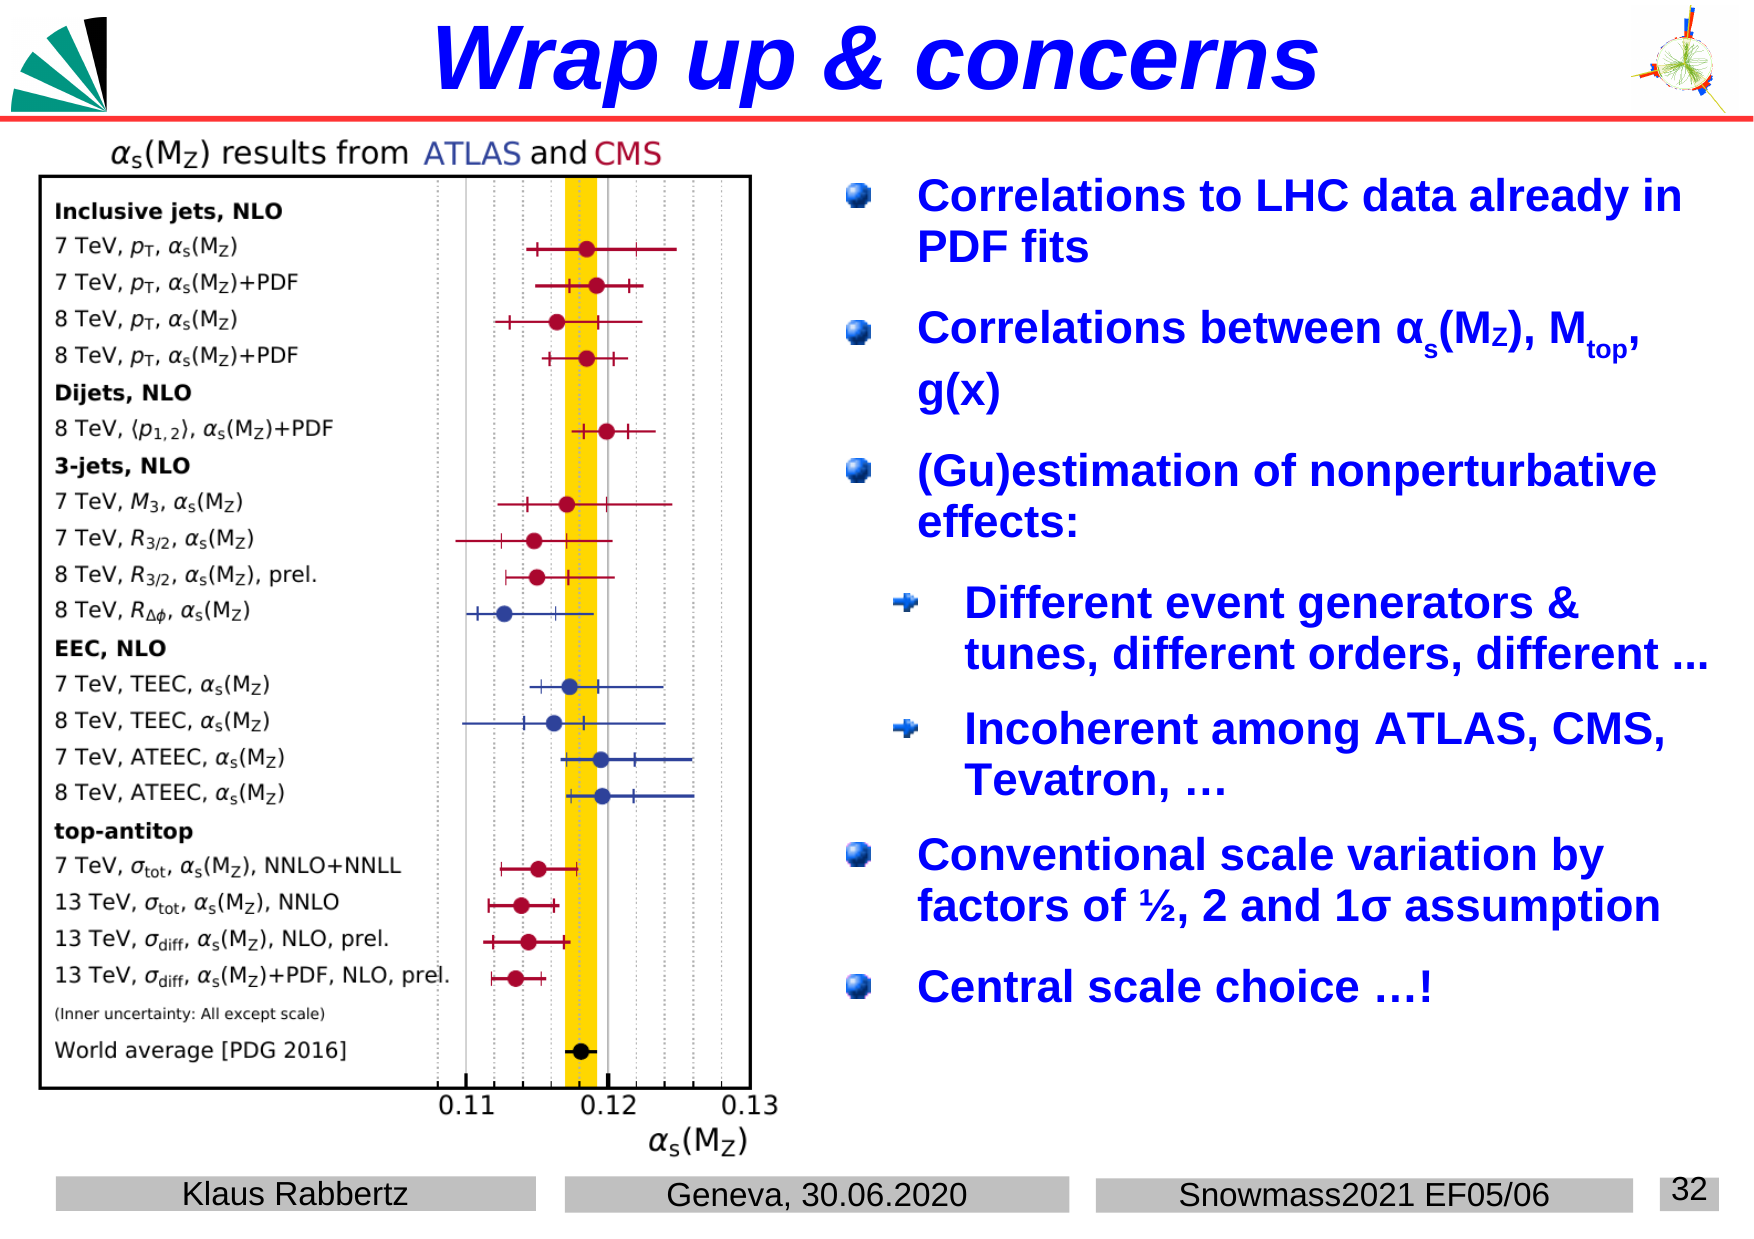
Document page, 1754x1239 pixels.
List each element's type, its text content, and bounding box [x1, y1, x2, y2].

picture [33, 136, 783, 1163]
picture [11, 17, 107, 113]
picture [1631, 5, 1739, 113]
list Correlations to LHC data already in PDF fits Correlations between αs(MZ), Mtop, g(x) (Gu)estimation of nonperturbative effects: Different event generators & tunes, different orders, different ... Incoherent among ATLAS, CMS, Tevatron, … Conventional scale variation by factors of ½, 2 and 1σ assumption Central scale choice …! [834, 169, 1724, 1129]
title Wrap up & concerns [124, 0, 1630, 116]
